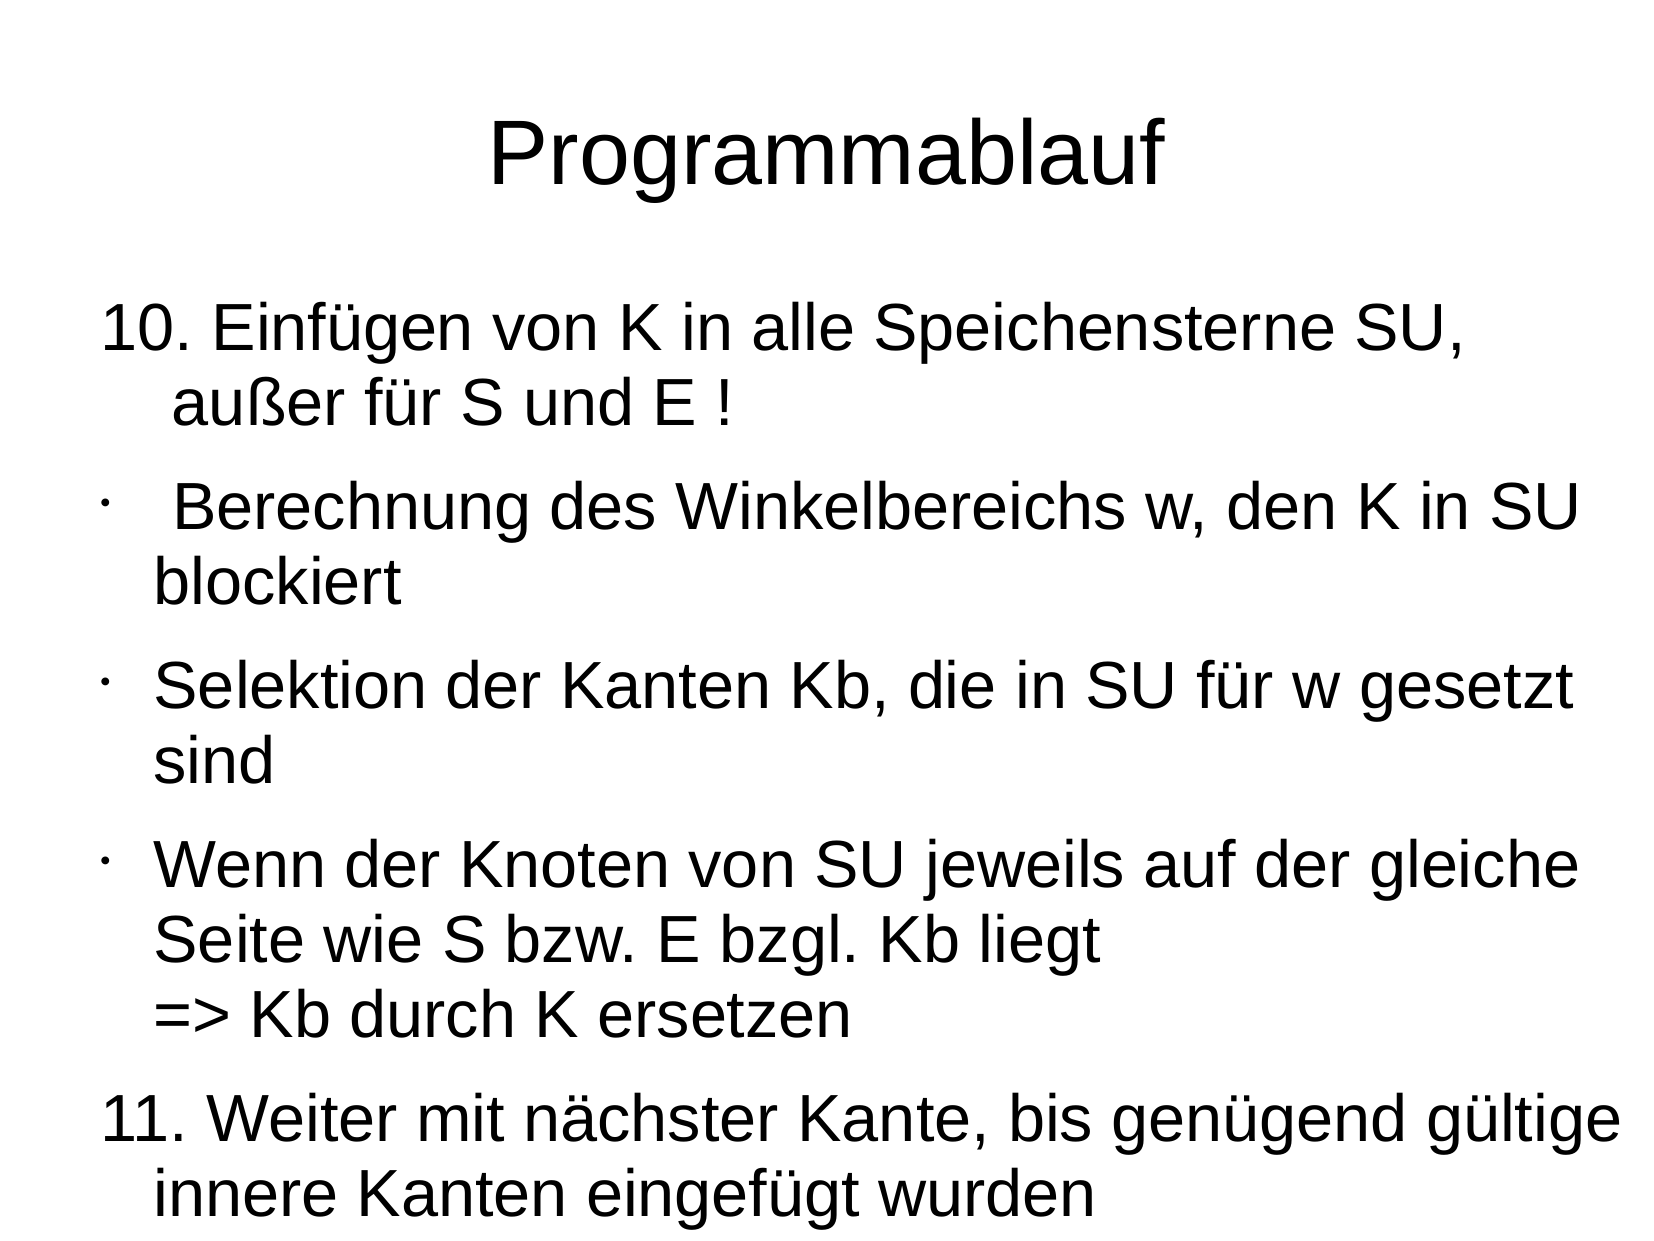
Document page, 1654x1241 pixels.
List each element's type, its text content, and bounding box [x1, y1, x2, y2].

title Programmablauf [82, 56, 1571, 250]
list Einfügen von K in alle Speichensterne SU, außer für S und E ! Berechnung des Winkelbereichs w, den K in SU blockiert Selektion der Kanten Kb, die in SU für w gesetzt sind Wenn der Knoten von SU jeweils auf der gleiche Seite wie S bzw. E bzgl. Kb liegt => Kb durch K ersetzen Weiter mit nächster Kante, bis genügend gültige innere Kanten eingefügt wurden [82, 290, 1625, 1231]
